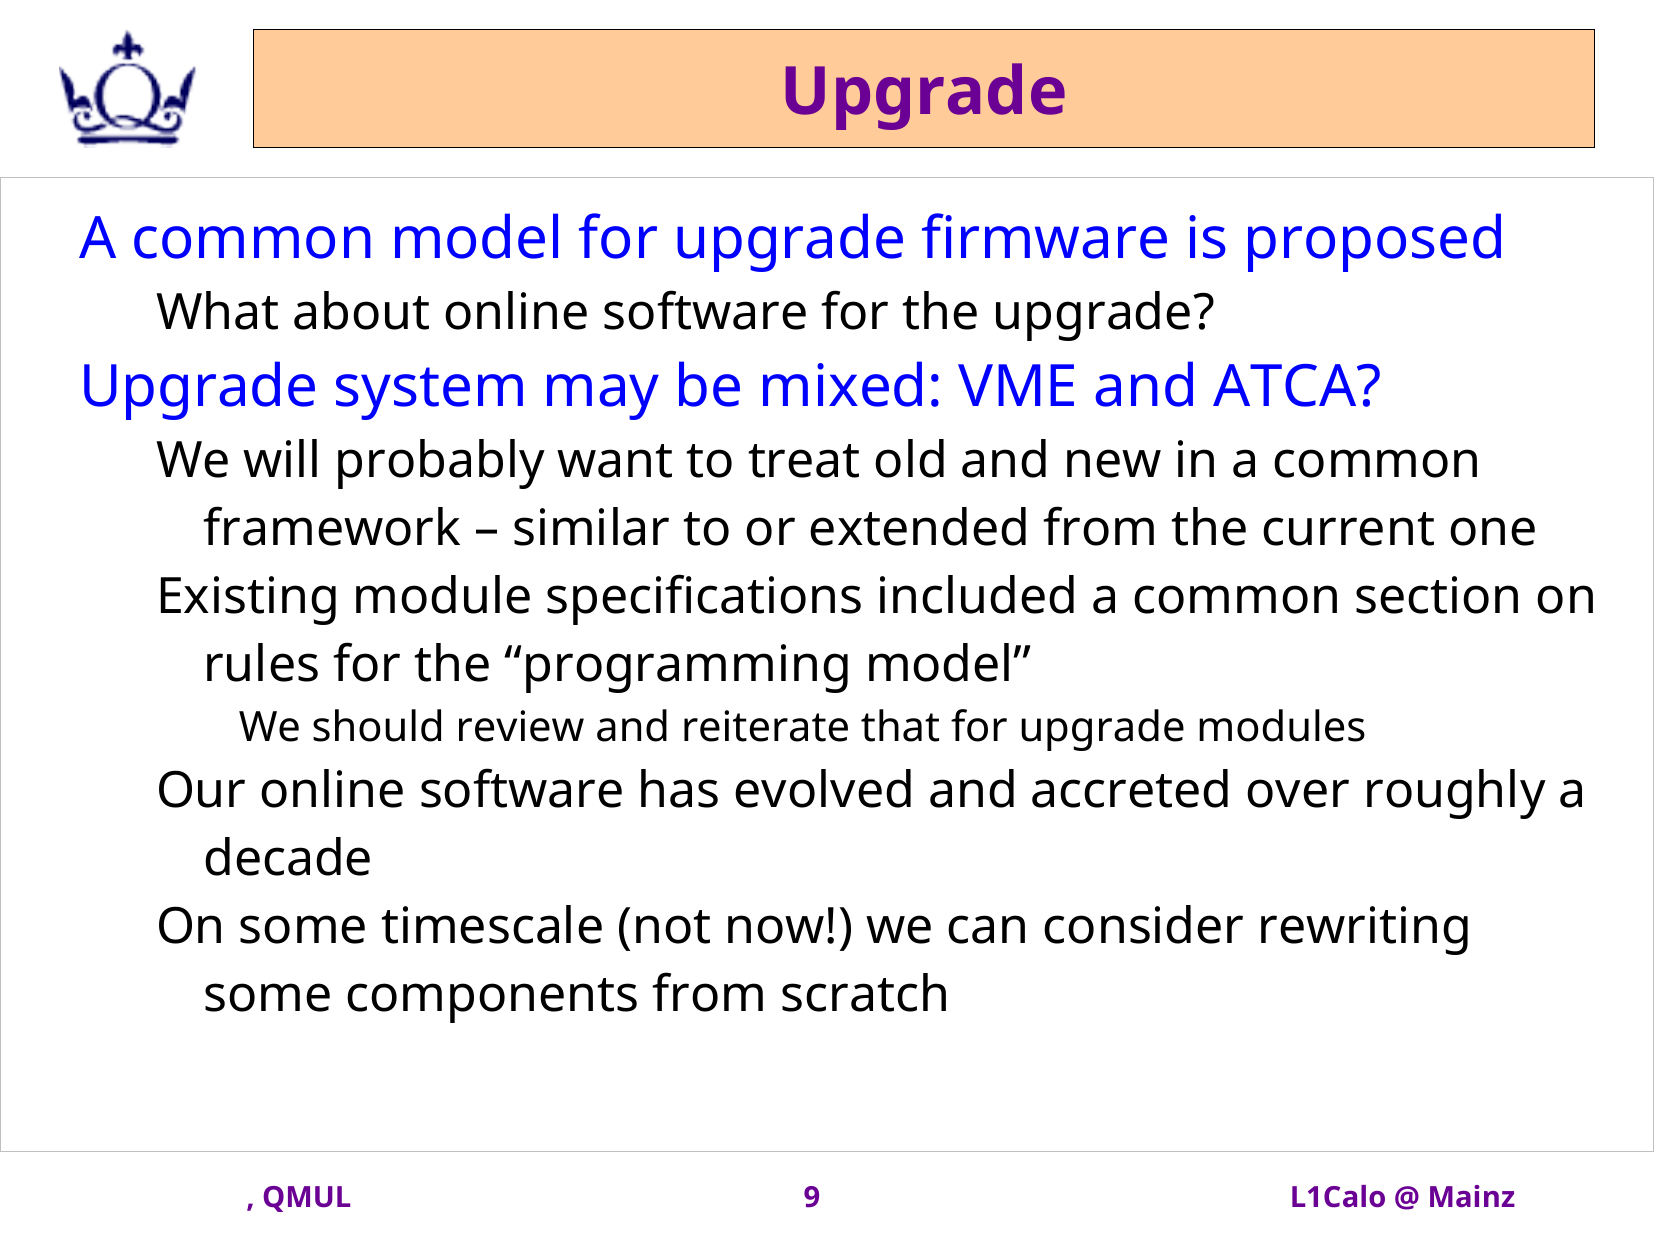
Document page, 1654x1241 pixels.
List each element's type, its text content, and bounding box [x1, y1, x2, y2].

picture [59, 29, 200, 148]
list A common model for upgrade firmware is proposed What about online software for the upgrade? Upgrade system may be mixed: VME and ATCA? We will probably want to treat old and new in a common framework – similar to or extended from the current one Existing module specifications included a common section on rules for the “programming model” We should review and reiterate that for upgrade modules Our online software has evolved and accreted over roughly a decade On some timescale (not now!) we can consider rewriting some components from scratch [61, 196, 1605, 1117]
title Upgrade [253, 29, 1595, 148]
